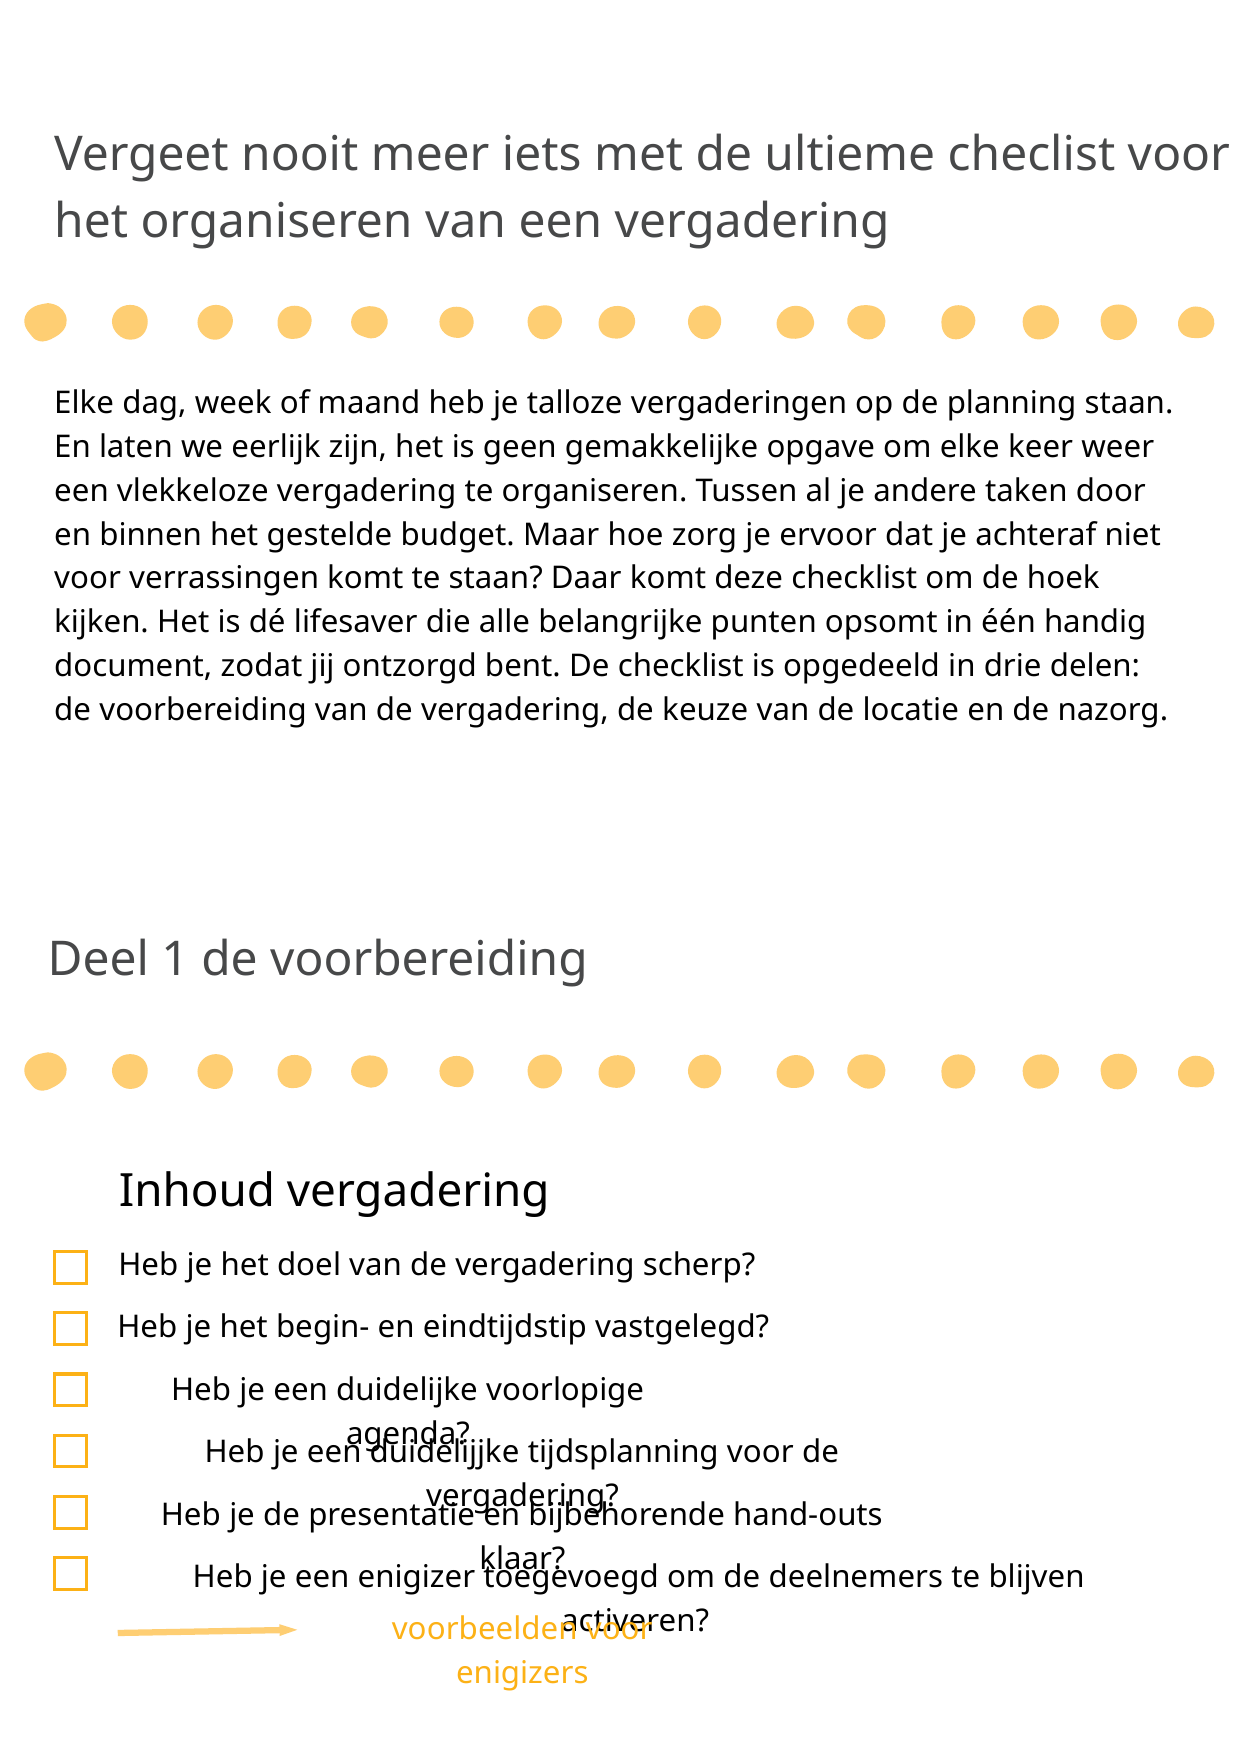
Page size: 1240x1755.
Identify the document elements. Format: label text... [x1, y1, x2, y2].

text_box [22, 302, 1218, 344]
text_box [54, 1413, 87, 1467]
text_box Deel 1 de voorbereiding [47, 816, 623, 998]
text_box voorbeelden voor enigizers [334, 1601, 711, 1652]
text_box [54, 1474, 87, 1529]
text_box Heb je een duidelijke voorlopige agenda? [114, 1362, 702, 1413]
text_box Elke dag, week of maand heb je talloze vergaderingen op de planning staan. En laten we eerlijk zijn, het is geen gemakkelijke opgave om elke keer weer een vlekkeloze vergadering te organiseren. Tussen al je andere taken door en binnen het gestelde budget. Maar hoe zorg je ervoor dat je achteraf niet voor verrassingen komt te staan? Daar komt deze checklist om de hoek kijken. Het is dé lifesaver die alle belangrijke punten opsomt in één handig document, zodat jij ontzorgd bent. De checklist is opgedeeld in drie delen: de voorbereiding van de vergadering, de keuze van de locatie en de nazorg. [54, 376, 1178, 733]
text_box [54, 1535, 87, 1590]
text_box Heb je een duidelijjke tijdsplanning voor de vergadering? [117, 1425, 928, 1476]
text_box [54, 1229, 87, 1284]
text_box [54, 1290, 87, 1345]
text_box Vergeet nooit meer iets met de ultieme checlist voor het organiseren van een vergadering [54, 10, 1240, 258]
text_box Heb je de presentatie en bijbehorende hand-outs klaar? [114, 1487, 931, 1538]
text_box Inhoud vergadering [114, 1151, 555, 1224]
text_box Heb je het begin- en eindtijdstip vastgelegd? [114, 1300, 773, 1351]
text_box Heb je het doel van de vergadering scherp? [114, 1237, 761, 1288]
text_box [22, 1051, 1218, 1093]
text_box Heb je een enigizer toegevoegd om de deelnemers te blijven activeren? [114, 1550, 1164, 1601]
text_box [54, 1352, 87, 1406]
